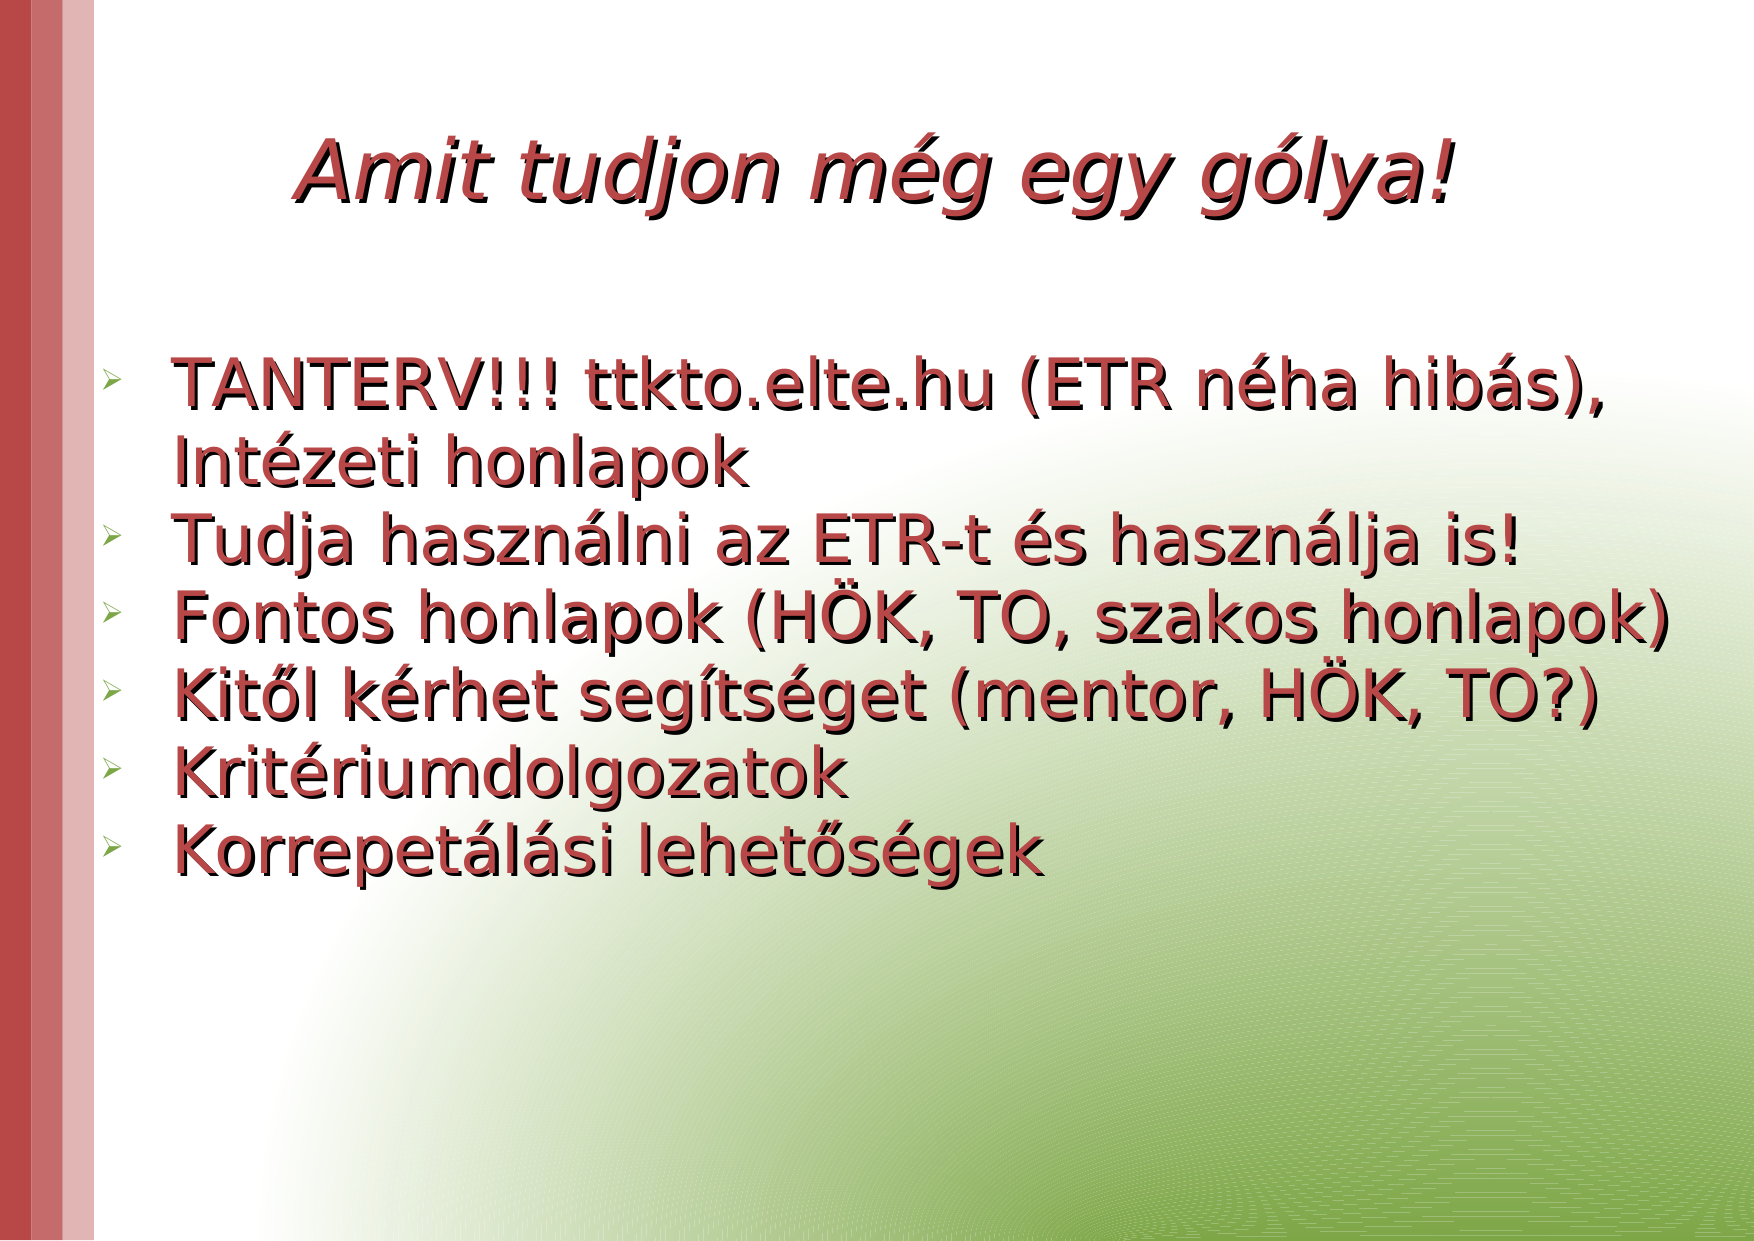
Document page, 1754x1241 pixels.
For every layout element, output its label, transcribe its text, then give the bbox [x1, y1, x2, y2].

title Amit tudjon még egy gólya! [128, 74, 1627, 268]
list TANTERV!!! ttkto.elte.hu (ETR néha hibás), Intézeti honlapok Tudja használni az ETR-t és használja is! Fontos honlapok (HÖK, TO, szakos honlapok) Kitől kérhet segítséget (mentor, HÖK, TO?) Kritériumdolgozatok Korrepetálási lehetőségek [88, 344, 1684, 1112]
